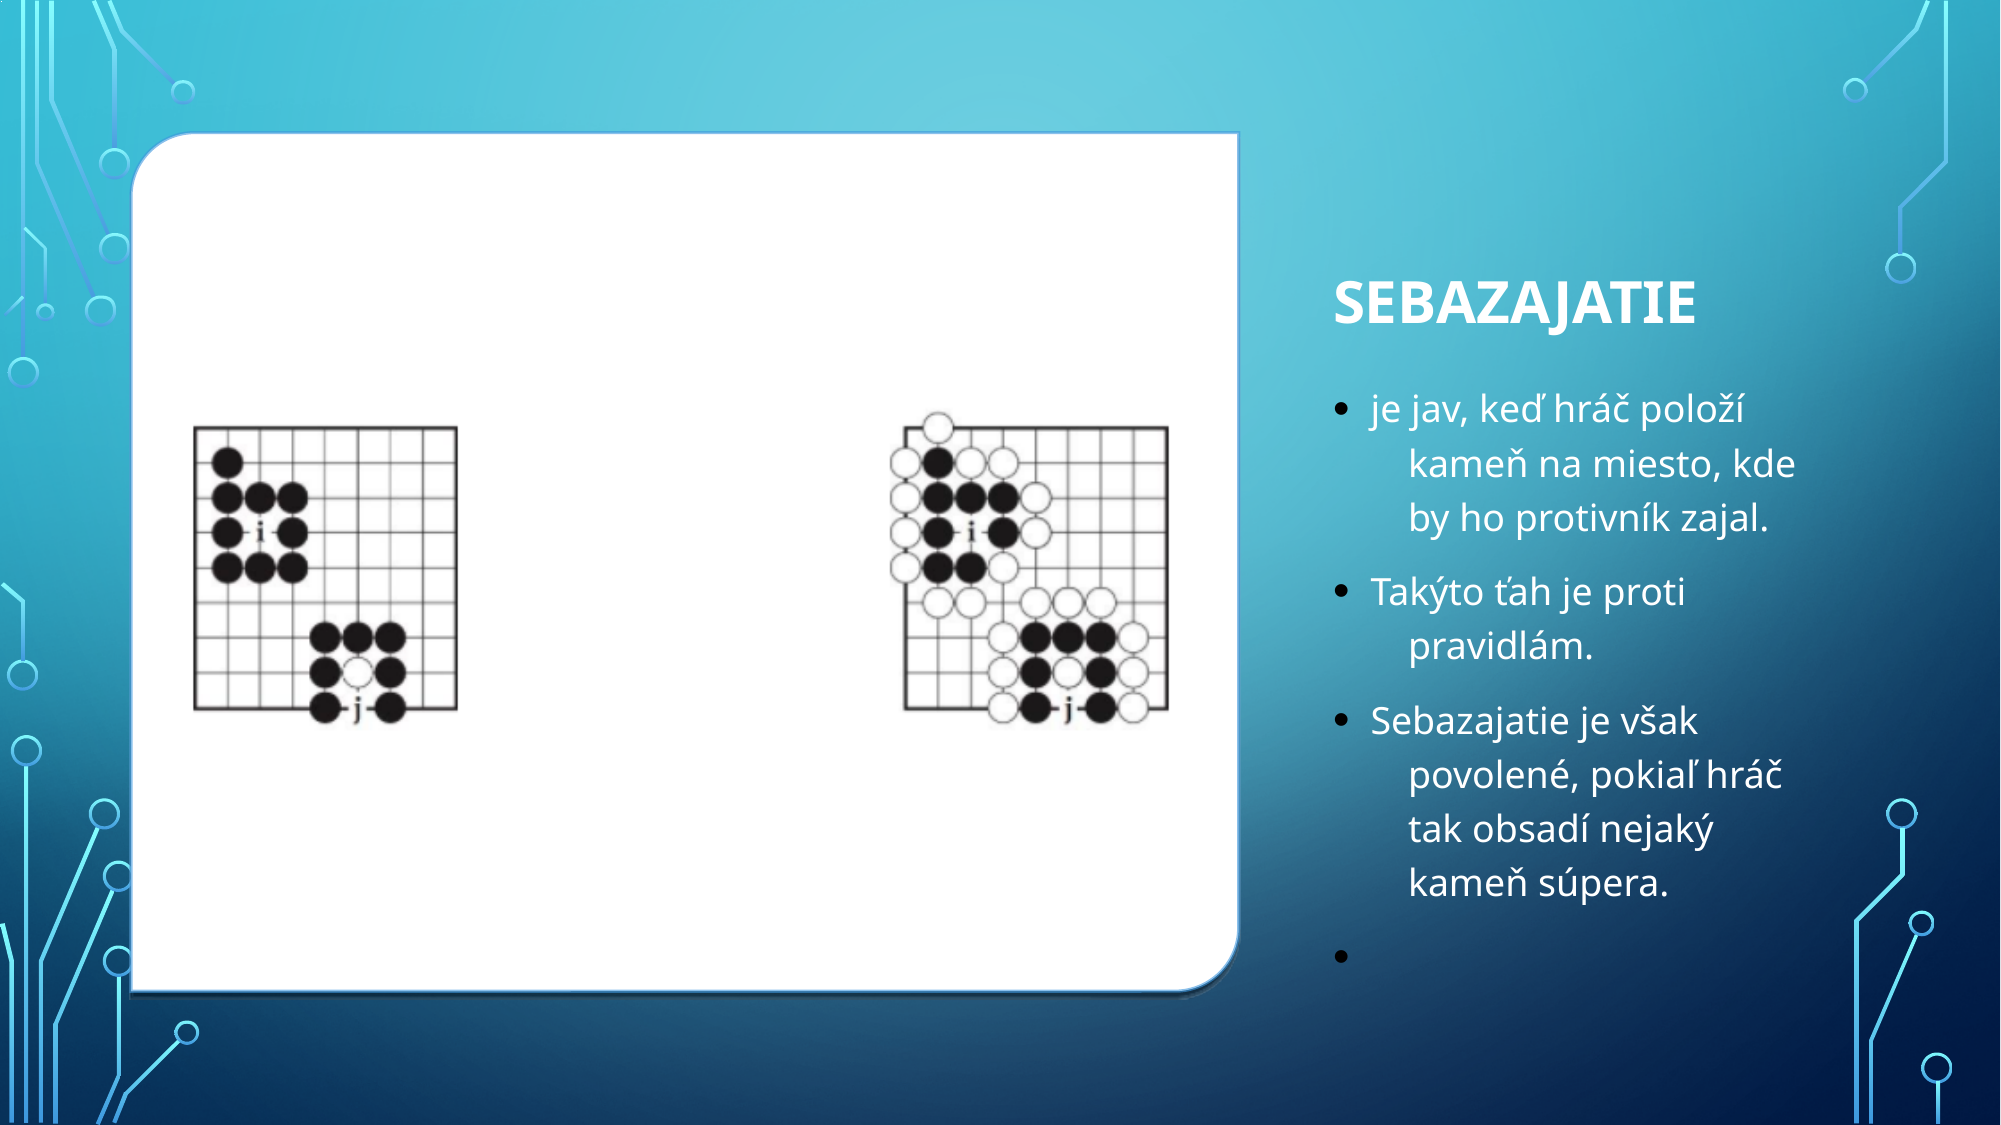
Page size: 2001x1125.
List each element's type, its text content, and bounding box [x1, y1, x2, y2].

title Sebazajatie [1318, 101, 1857, 344]
list je jav, keď hráč položí kameň na miesto, kde by ho protivník zajal. Takýto ťah je proti pravidlám. Sebazajatie je však povolené, pokiaľ hráč tak obsadí nejaký kameň súpera. [1318, 369, 1857, 951]
picture [0, 0, 2000, 1125]
text_box [130, 132, 1239, 992]
